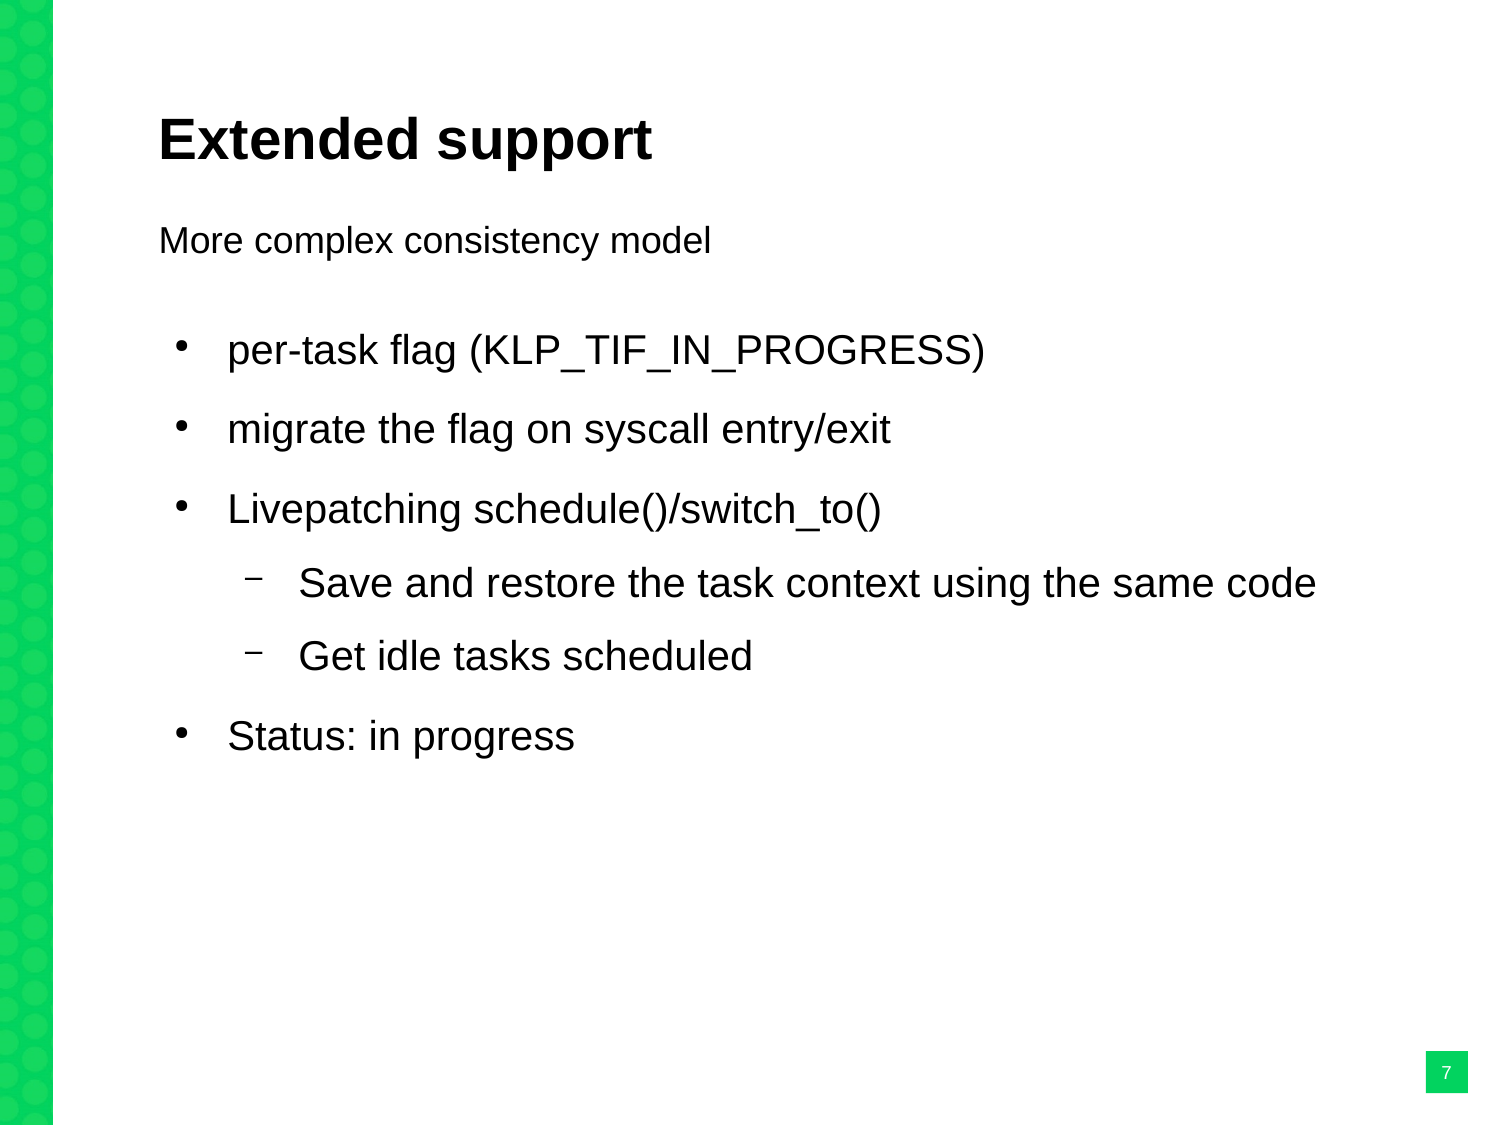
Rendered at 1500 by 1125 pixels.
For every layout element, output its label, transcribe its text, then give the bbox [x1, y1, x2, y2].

list per-task flag (KLP_TIF_IN_PROGRESS) migrate the flag on syscall entry/exit Livepatching schedule()/switch_to() Save and restore the task context using the same code Get idle tasks scheduled Status: in progress [141, 314, 1396, 1006]
title Extended support [143, 94, 1397, 180]
text_box <number> [1425, 1051, 1468, 1094]
picture [0, 0, 53, 1125]
list More complex consistency model [143, 202, 1397, 274]
